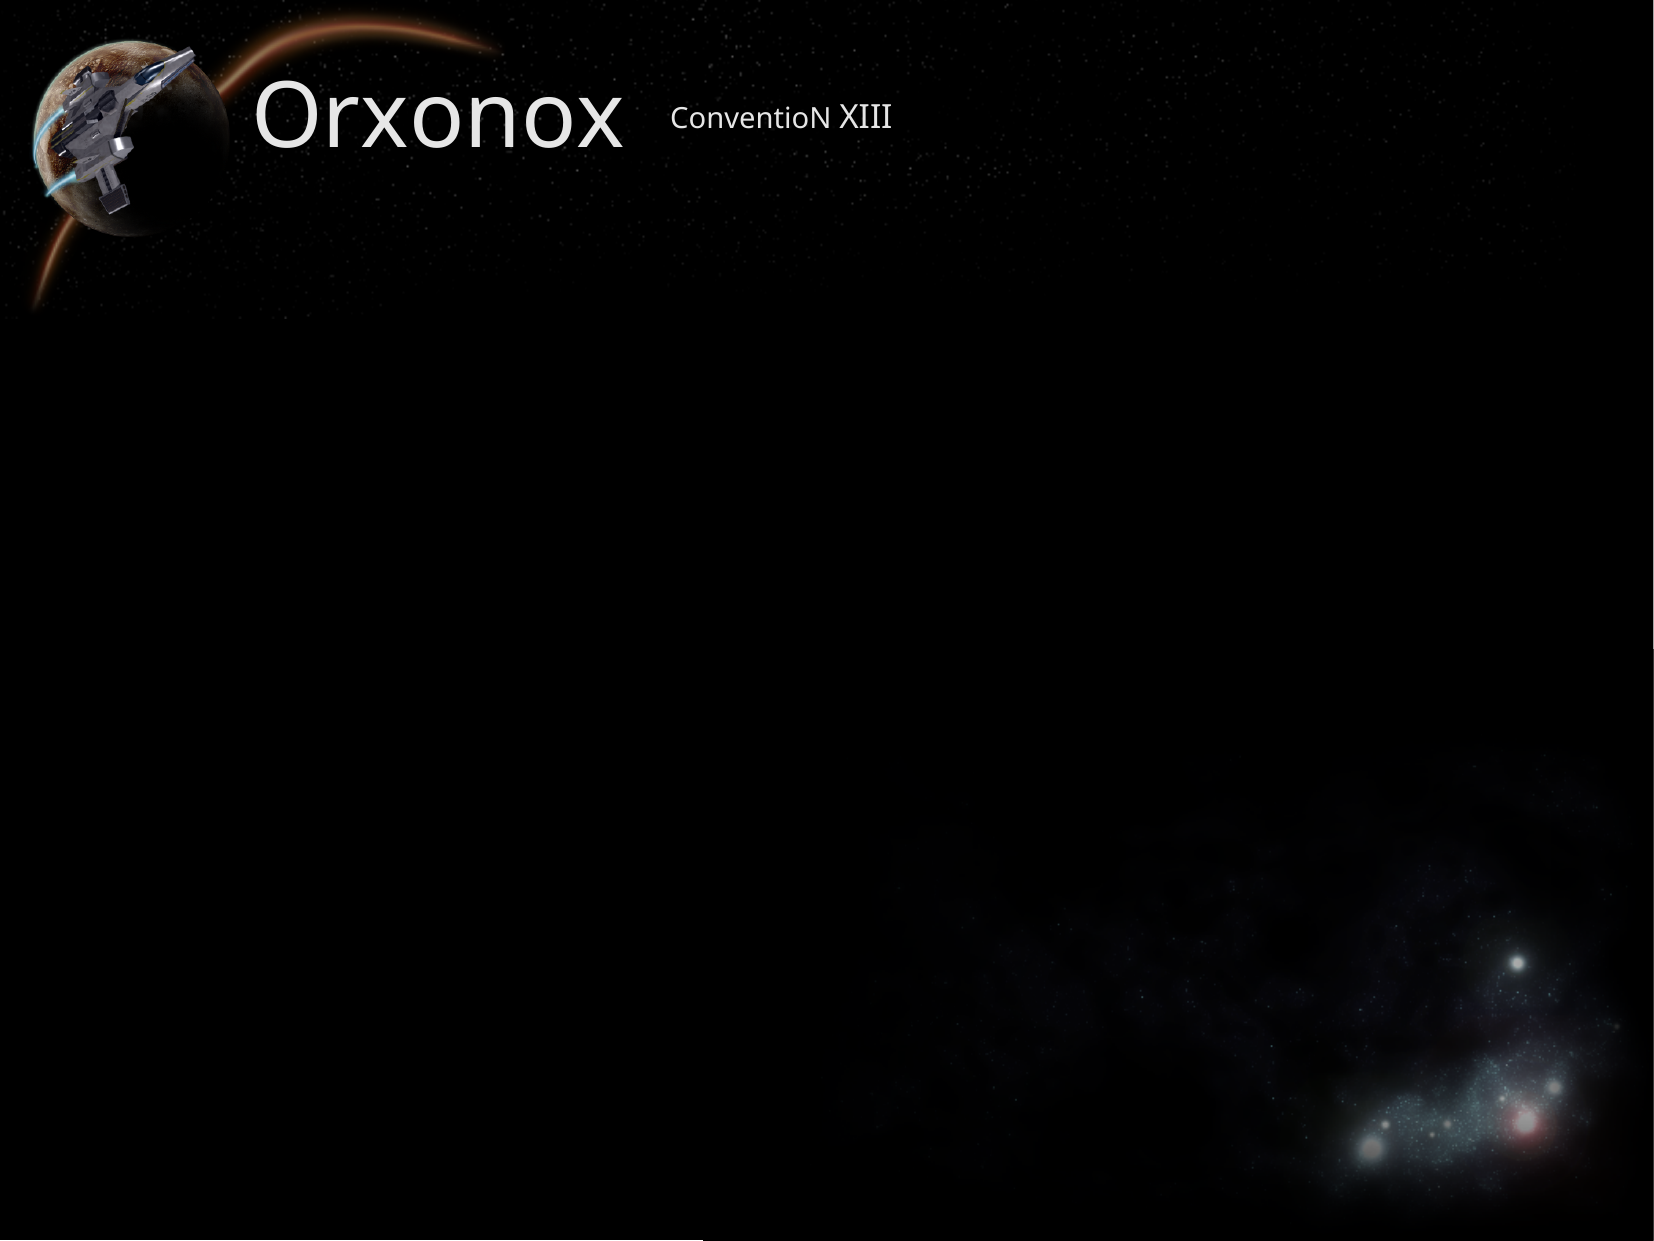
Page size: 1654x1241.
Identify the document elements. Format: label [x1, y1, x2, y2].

picture [0, 0, 1607, 443]
picture [703, 649, 1654, 1241]
